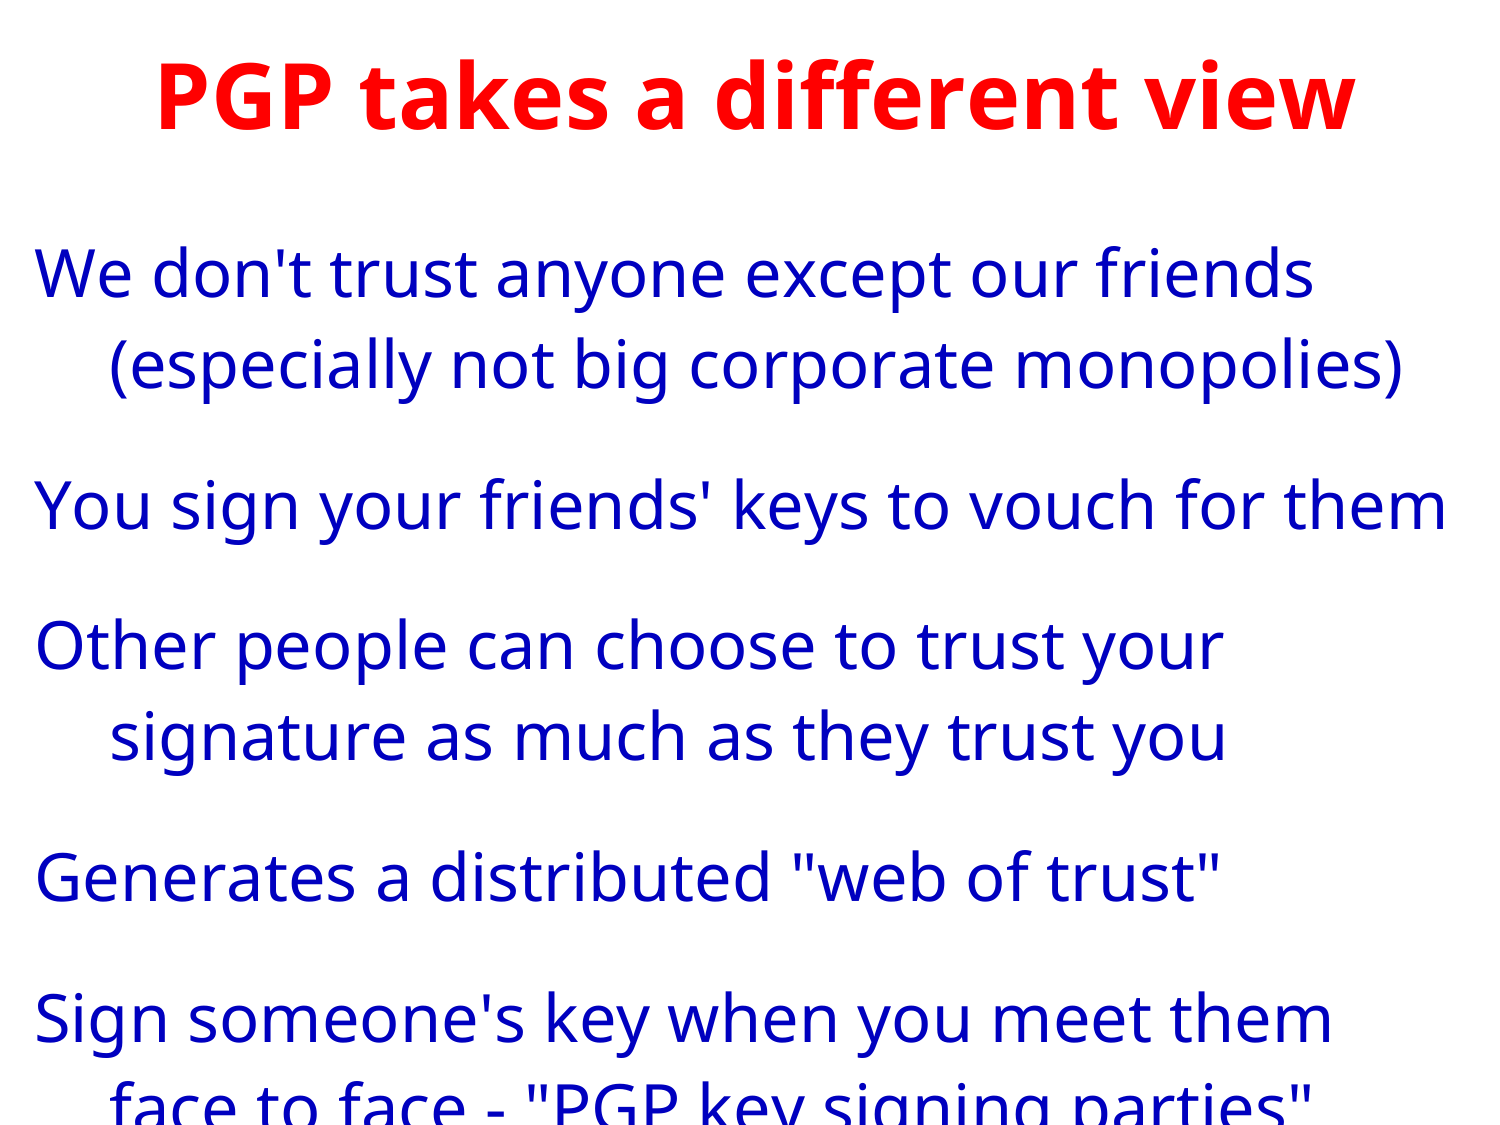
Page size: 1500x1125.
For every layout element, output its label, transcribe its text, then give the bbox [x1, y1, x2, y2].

title PGP takes a different view [100, 31, 1411, 144]
list We don't trust anyone except our friends (especially not big corporate monopolies) You sign your friends' keys to vouch for them Other people can choose to trust your signature as much as they trust you Generates a distributed "web of trust" Sign someone's key when you meet them face to face - "PGP key signing parties" [34, 226, 1455, 1081]
